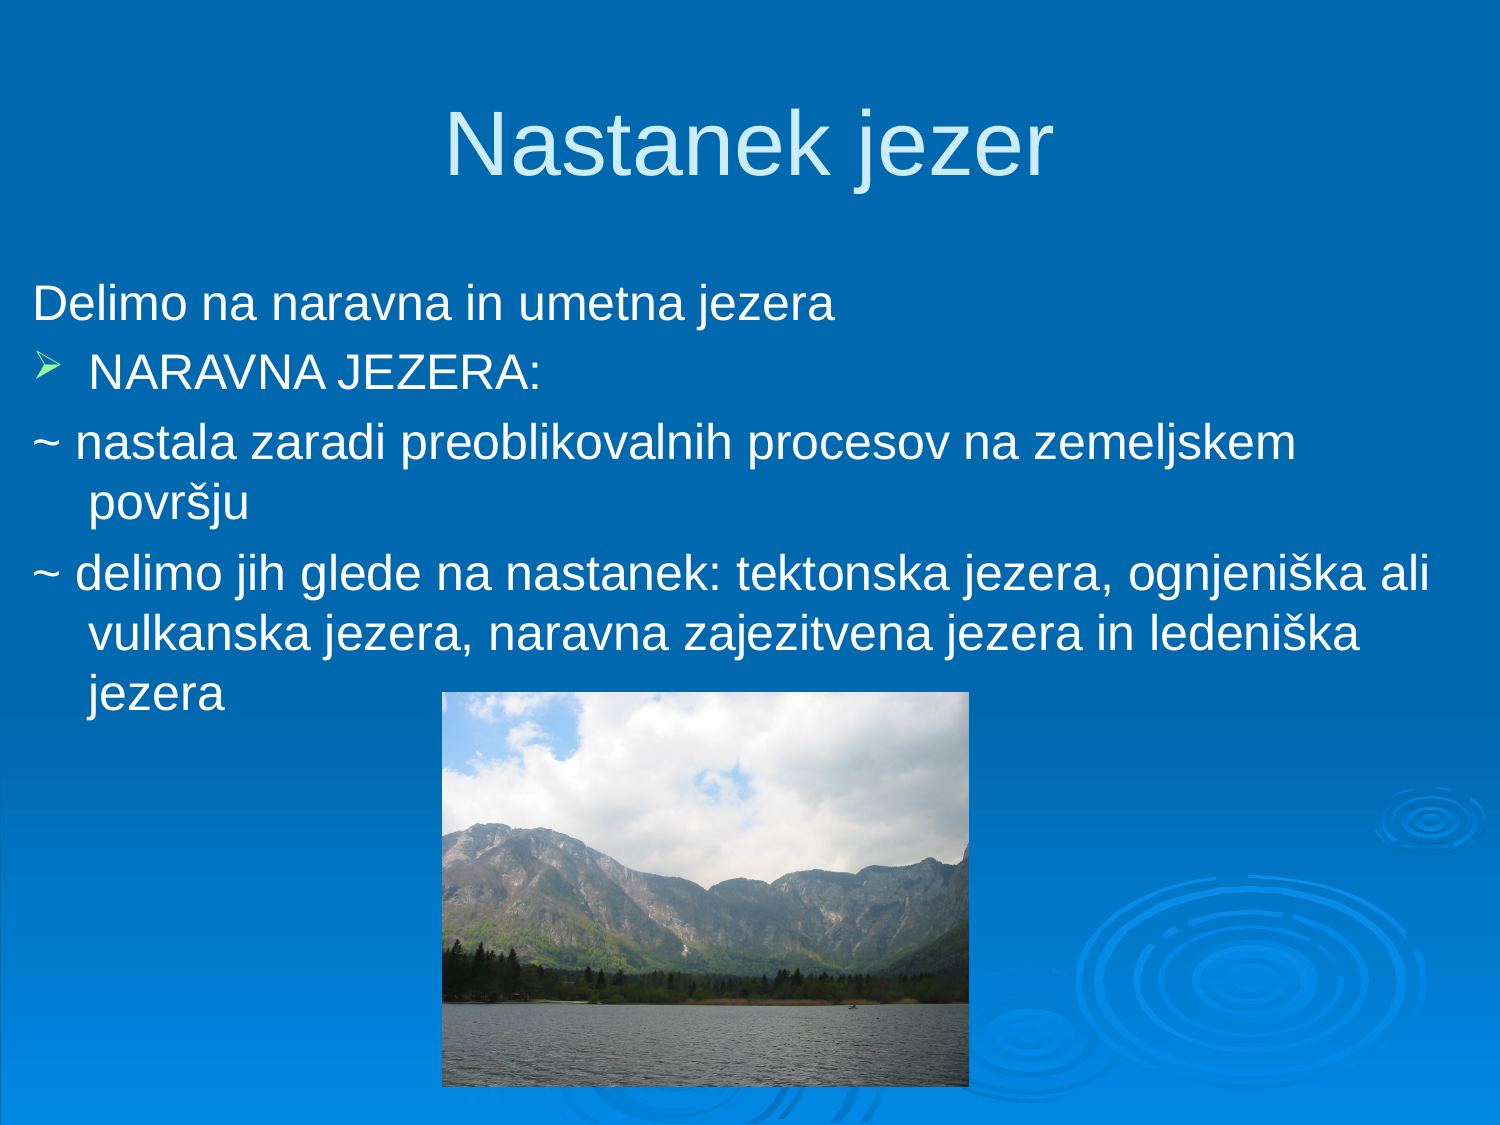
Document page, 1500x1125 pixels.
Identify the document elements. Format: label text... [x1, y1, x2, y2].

title Nastanek jezer [75, 45, 1425, 233]
picture [442, 692, 969, 1087]
list Delimo na naravna in umetna jezera NARAVNA JEZERA: ~ nastala zaradi preoblikovalnih procesov na zemeljskem površju ~ delimo jih glede na nastanek: tektonska jezera, ognjeniška ali vulkanska jezera, naravna zajezitvena jezera in ledeniška jezera [17, 262, 1471, 717]
